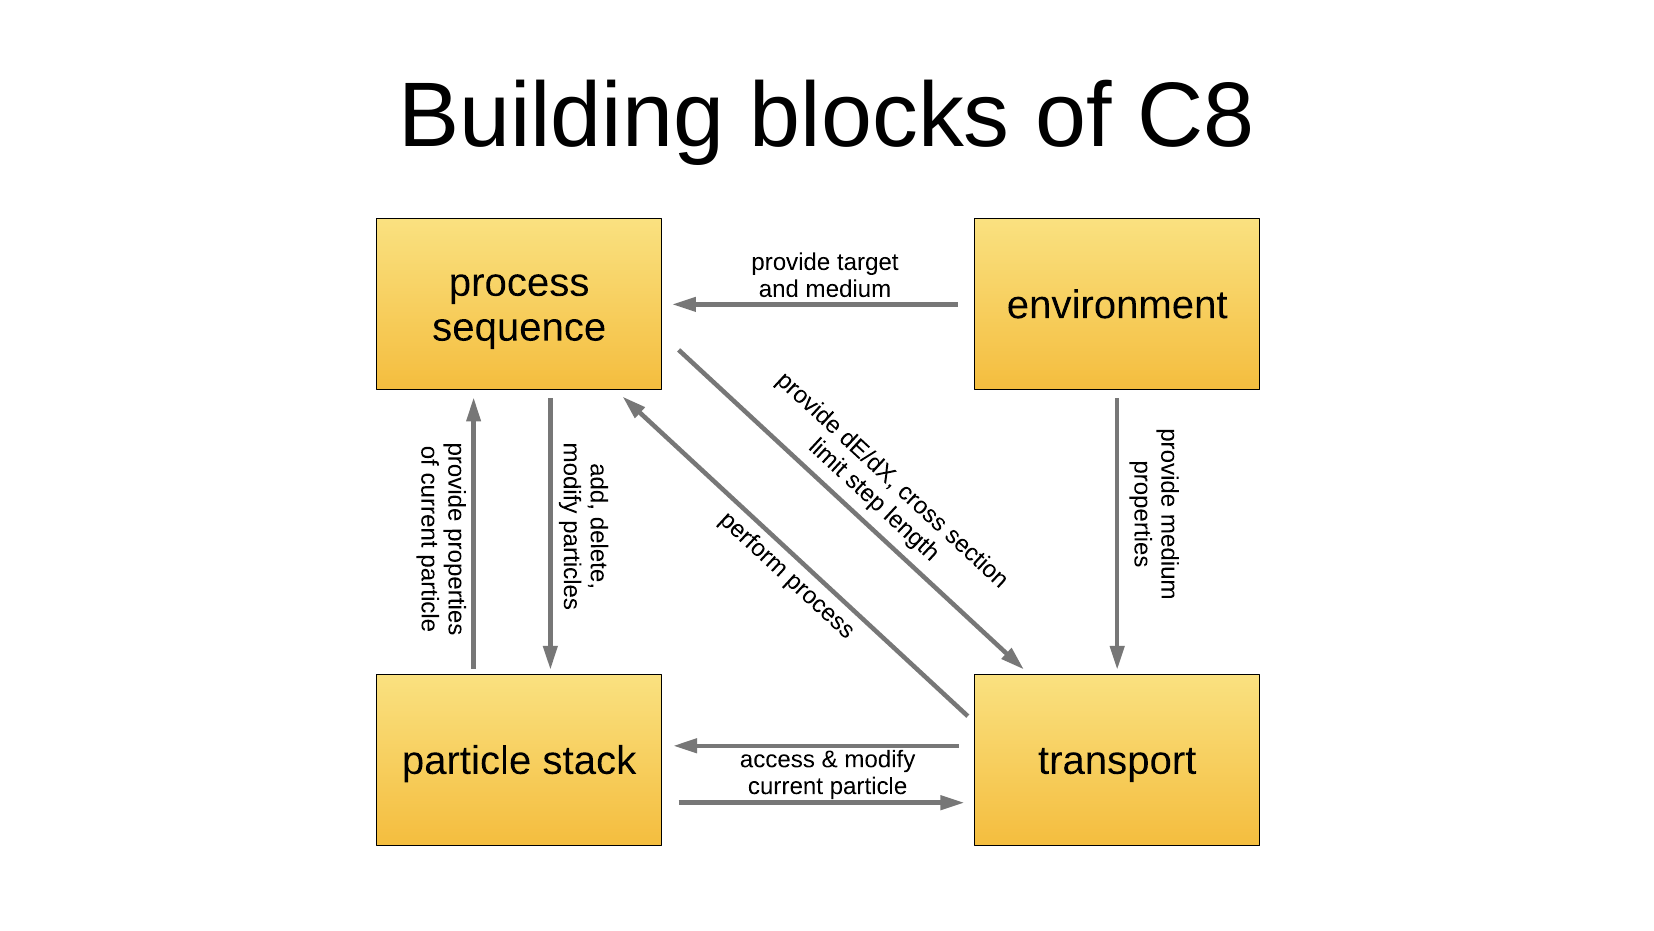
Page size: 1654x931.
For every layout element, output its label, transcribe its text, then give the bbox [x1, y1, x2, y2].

title Building blocks of C8 [82, 37, 1571, 193]
picture [375, 217, 1261, 848]
